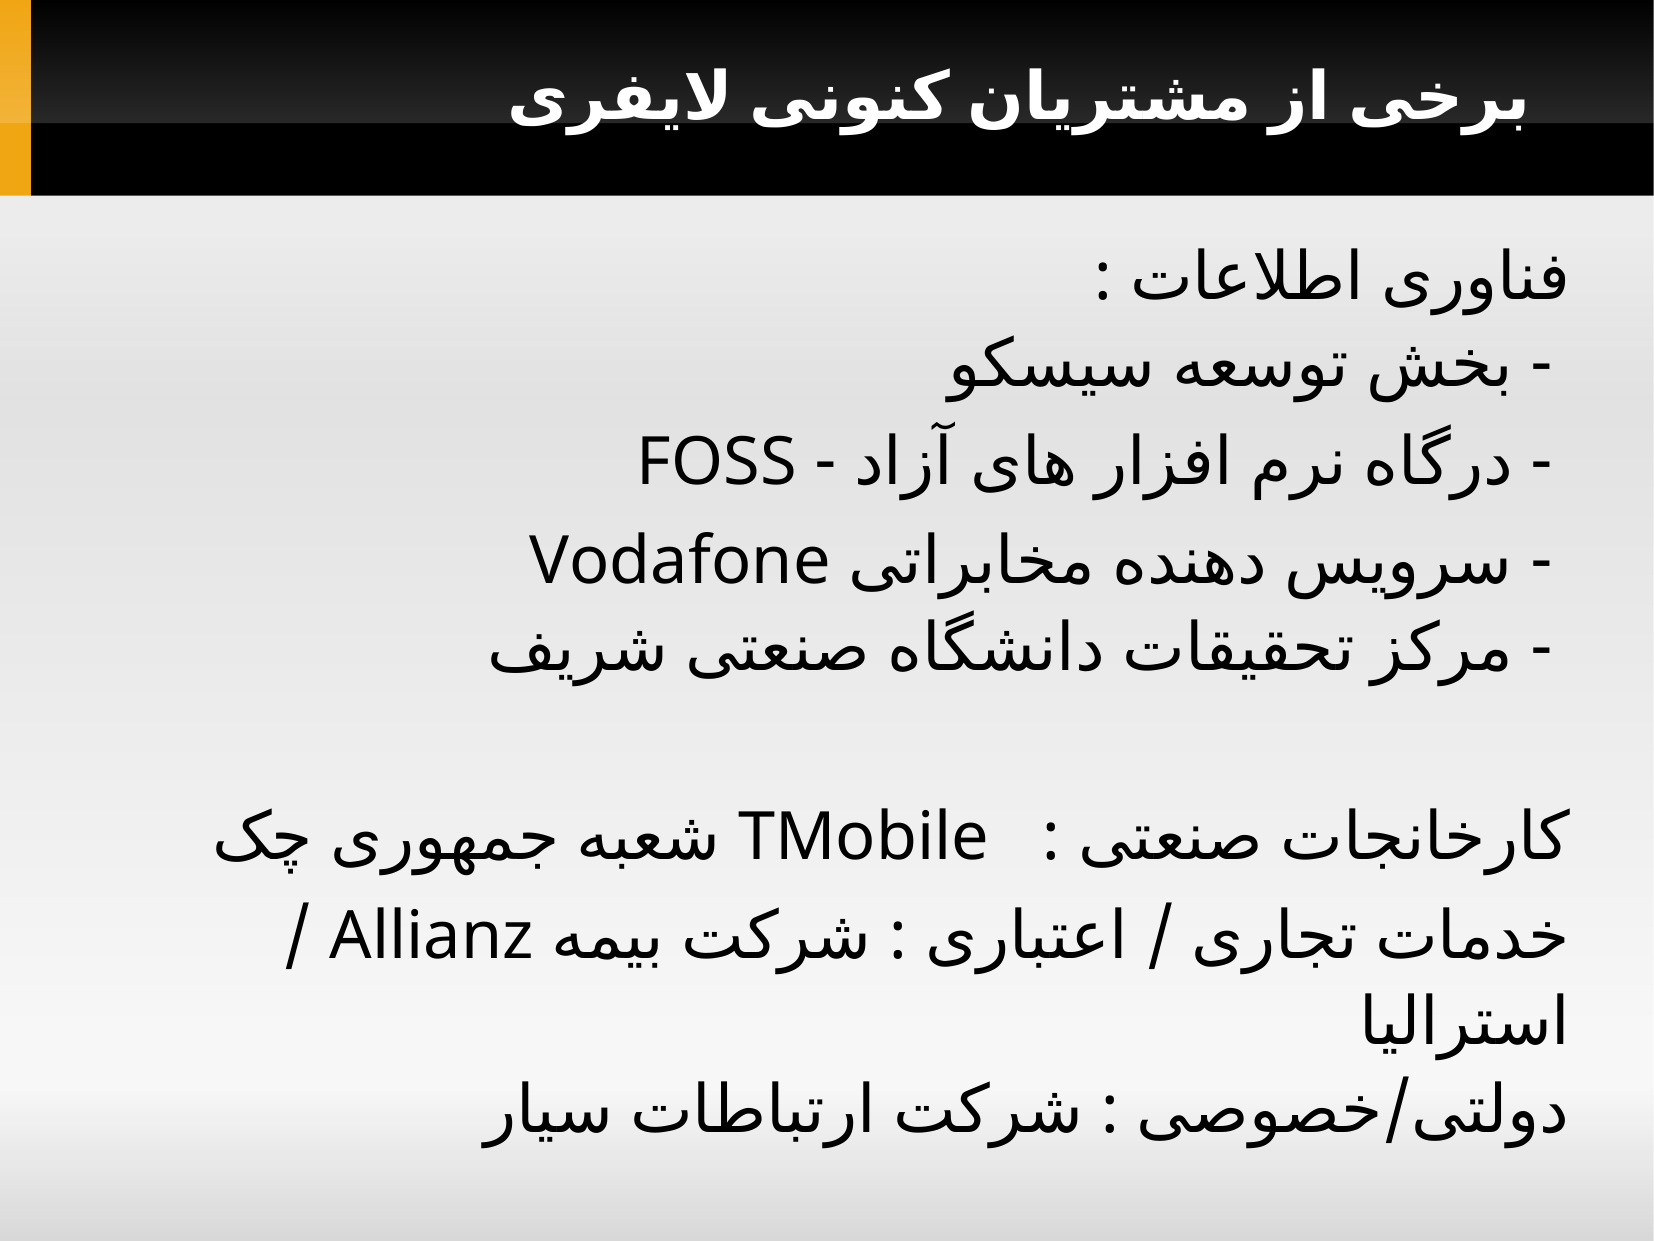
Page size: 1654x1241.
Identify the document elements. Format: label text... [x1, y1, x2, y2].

subtitle فناوری اطلاعات : - بخش توسعه سیسکو - درگاه نرم افزار های آزاد - FOSS - سرویس دهنده مخابراتی Vodafone - مرکز تحقیقات دانشگاه صنعتی شریف کارخانجات صنعتی : TMobile شعبه جمهوری چک خدمات تجاری / اعتباری :‌ شرکت بیمه Allianz / استرالیا دولتی/خصوصی :‌ شرکت ارتباطات سیار [82, 230, 1571, 1169]
picture [0, 0, 1654, 1241]
title برخی از مشتريان کنونی لایفری [76, 7, 1565, 200]
